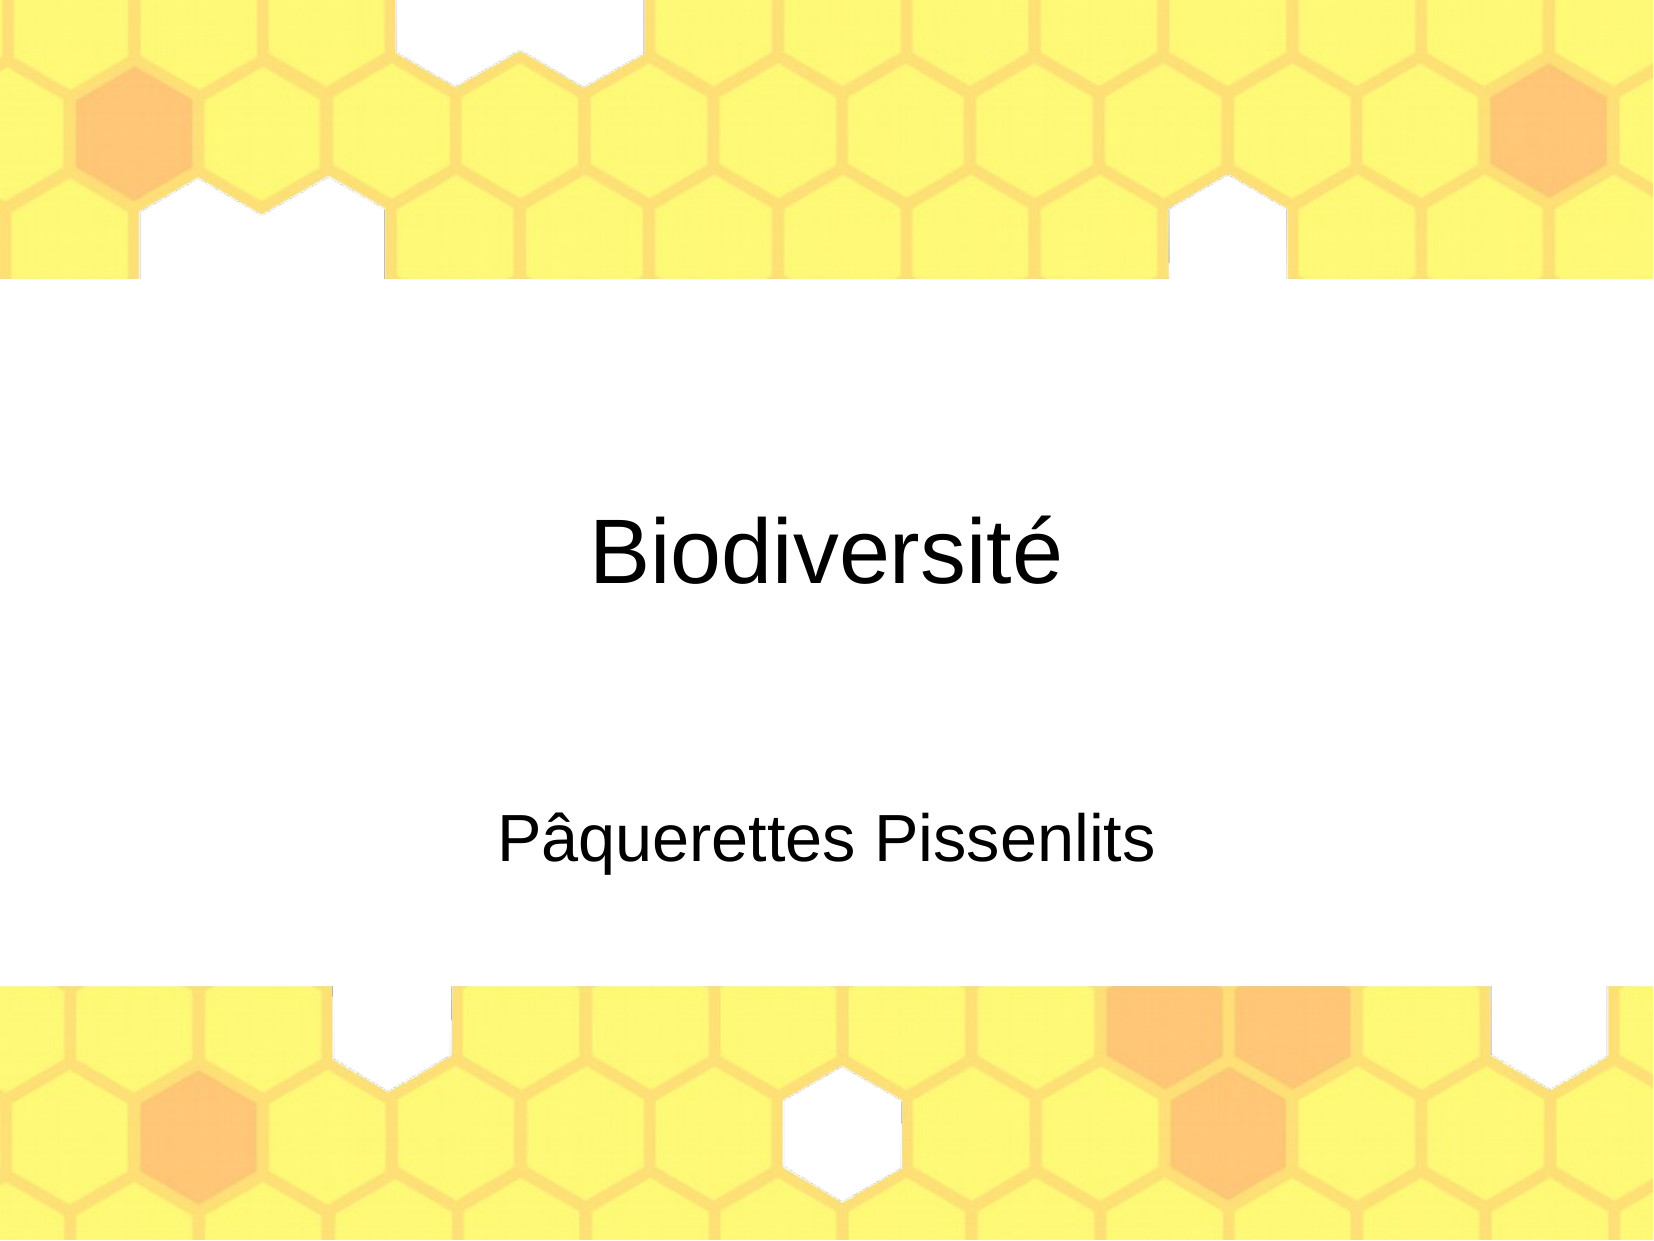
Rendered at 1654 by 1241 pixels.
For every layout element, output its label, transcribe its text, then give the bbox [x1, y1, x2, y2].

picture [0, 0, 1654, 279]
picture [0, 986, 1654, 1240]
subtitle Pâquerettes Pissenlits [82, 744, 1571, 934]
title Biodiversité [82, 418, 1571, 686]
